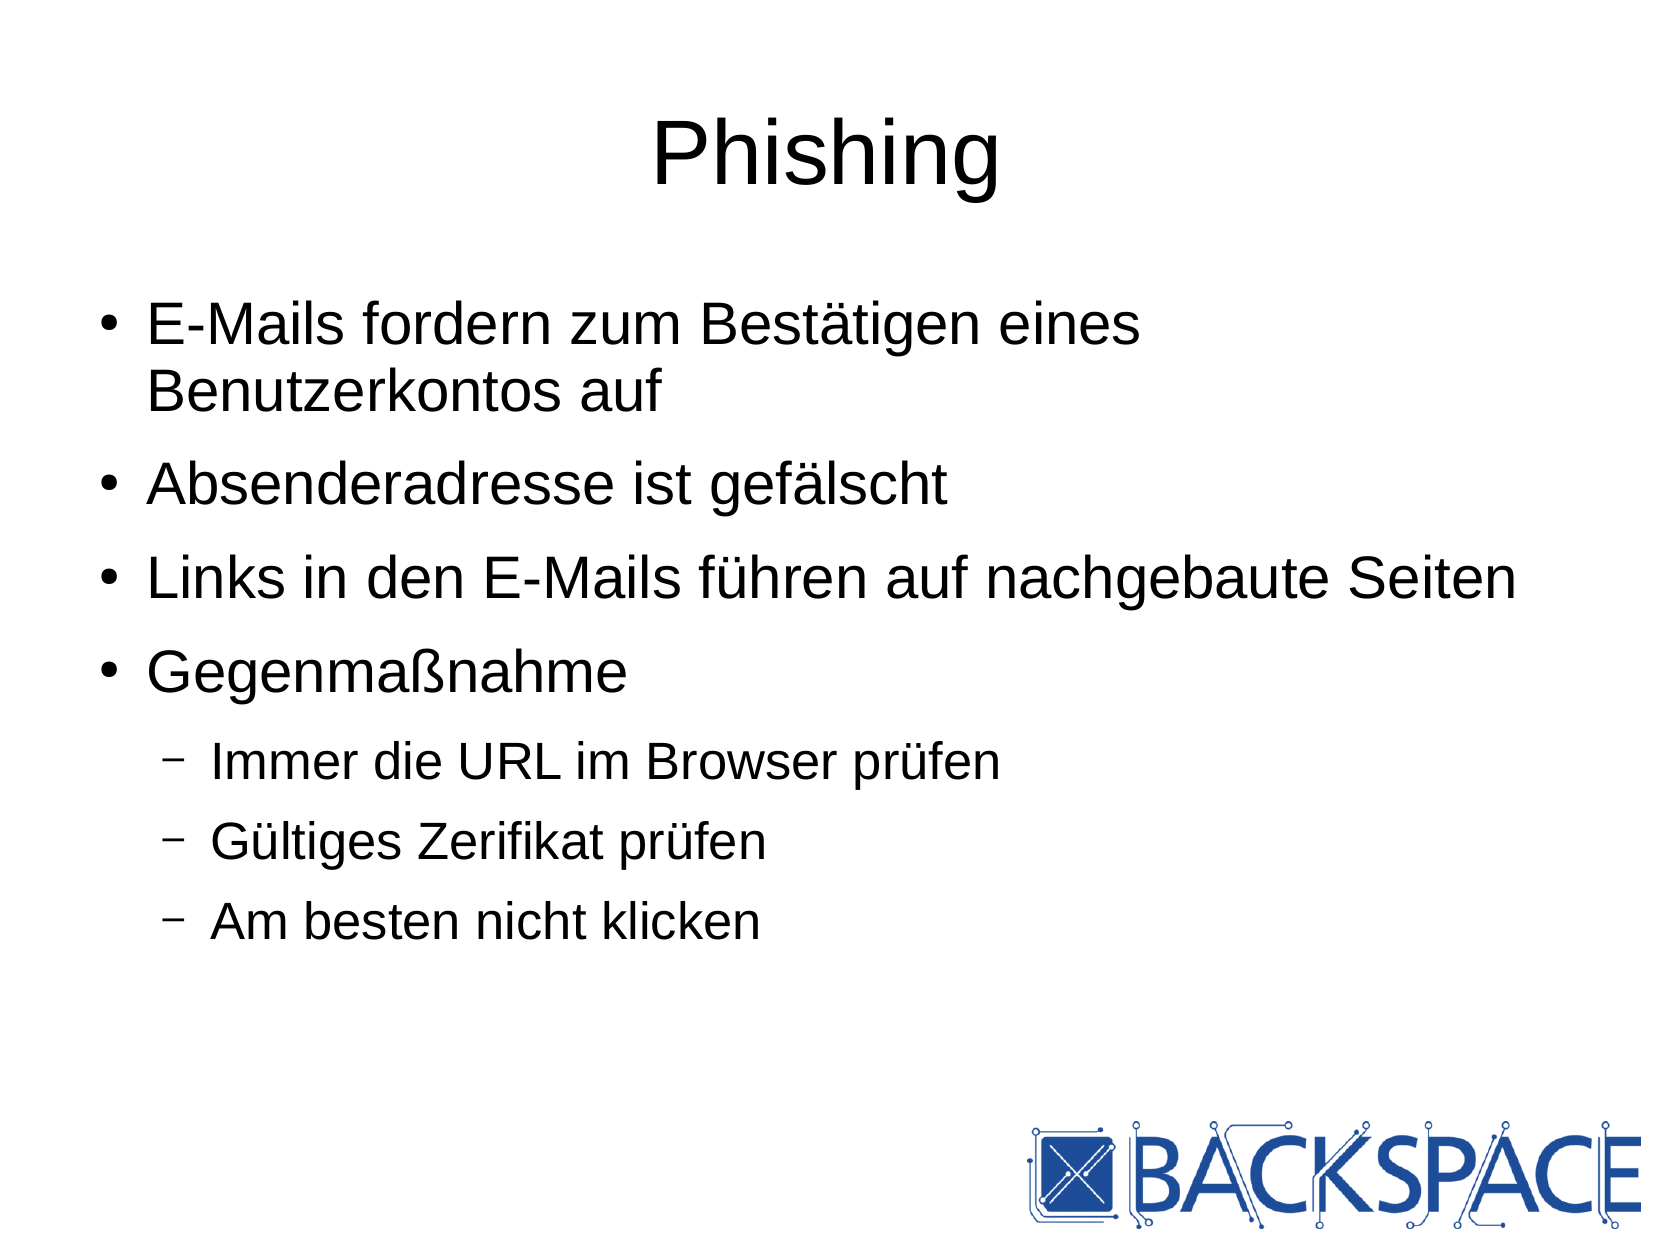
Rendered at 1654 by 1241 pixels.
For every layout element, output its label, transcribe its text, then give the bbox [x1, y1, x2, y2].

picture [1027, 1121, 1641, 1229]
title Phishing [82, 49, 1571, 257]
list E-Mails fordern zum Bestätigen eines Benutzerkontos auf Absenderadresse ist gefälscht Links in den E-Mails führen auf nachgebaute Seiten Gegenmaßnahme Immer die URL im Browser prüfen Gültiges Zerifikat prüfen Am besten nicht klicken [82, 290, 1538, 1010]
